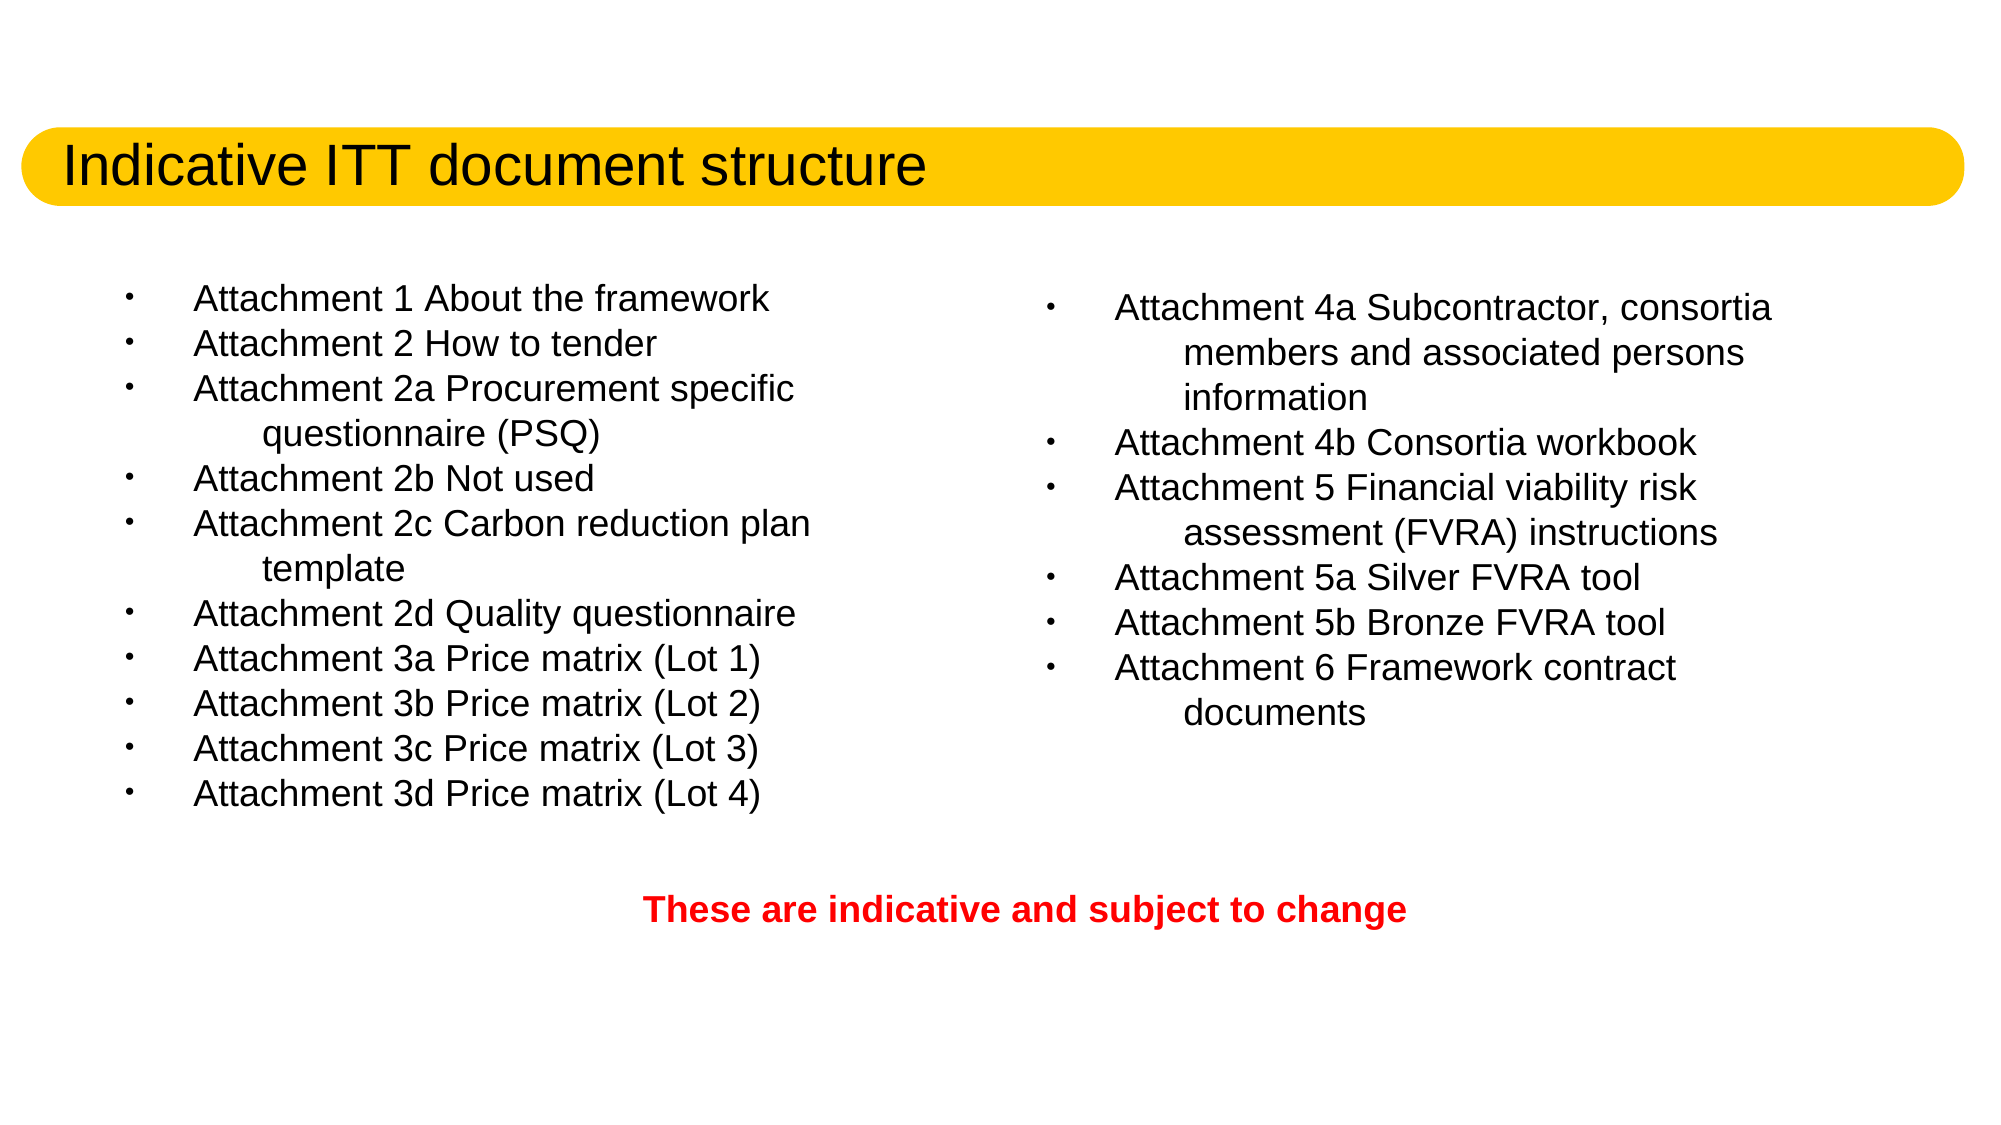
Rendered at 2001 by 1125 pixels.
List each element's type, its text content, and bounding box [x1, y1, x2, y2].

title Attachment 4a Subcontractor, consortia members and associated persons information Attachment 4b Consortia workbook Attachment 5 Financial viability risk assessment (FVRA) instructions Attachment 5a Silver FVRA tool Attachment 5b Bronze FVRA tool Attachment 6 Framework contract documents [983, 283, 1840, 1041]
title Indicative ITT document structure [62, 127, 1634, 266]
text_box These are indicative and subject to change [627, 870, 1547, 1009]
title Attachment 1 About the framework Attachment 2 How to tender Attachment 2a Procurement specific questionnaire (PSQ) Attachment 2b Not used Attachment 2c Carbon reduction plan template Attachment 2d Quality questionnaire Attachment 3a Price matrix (Lot 1) Attachment 3b Price matrix (Lot 2) Attachment 3c Price matrix (Lot 3) Attachment 3d Price matrix (Lot 4) [62, 273, 919, 1032]
